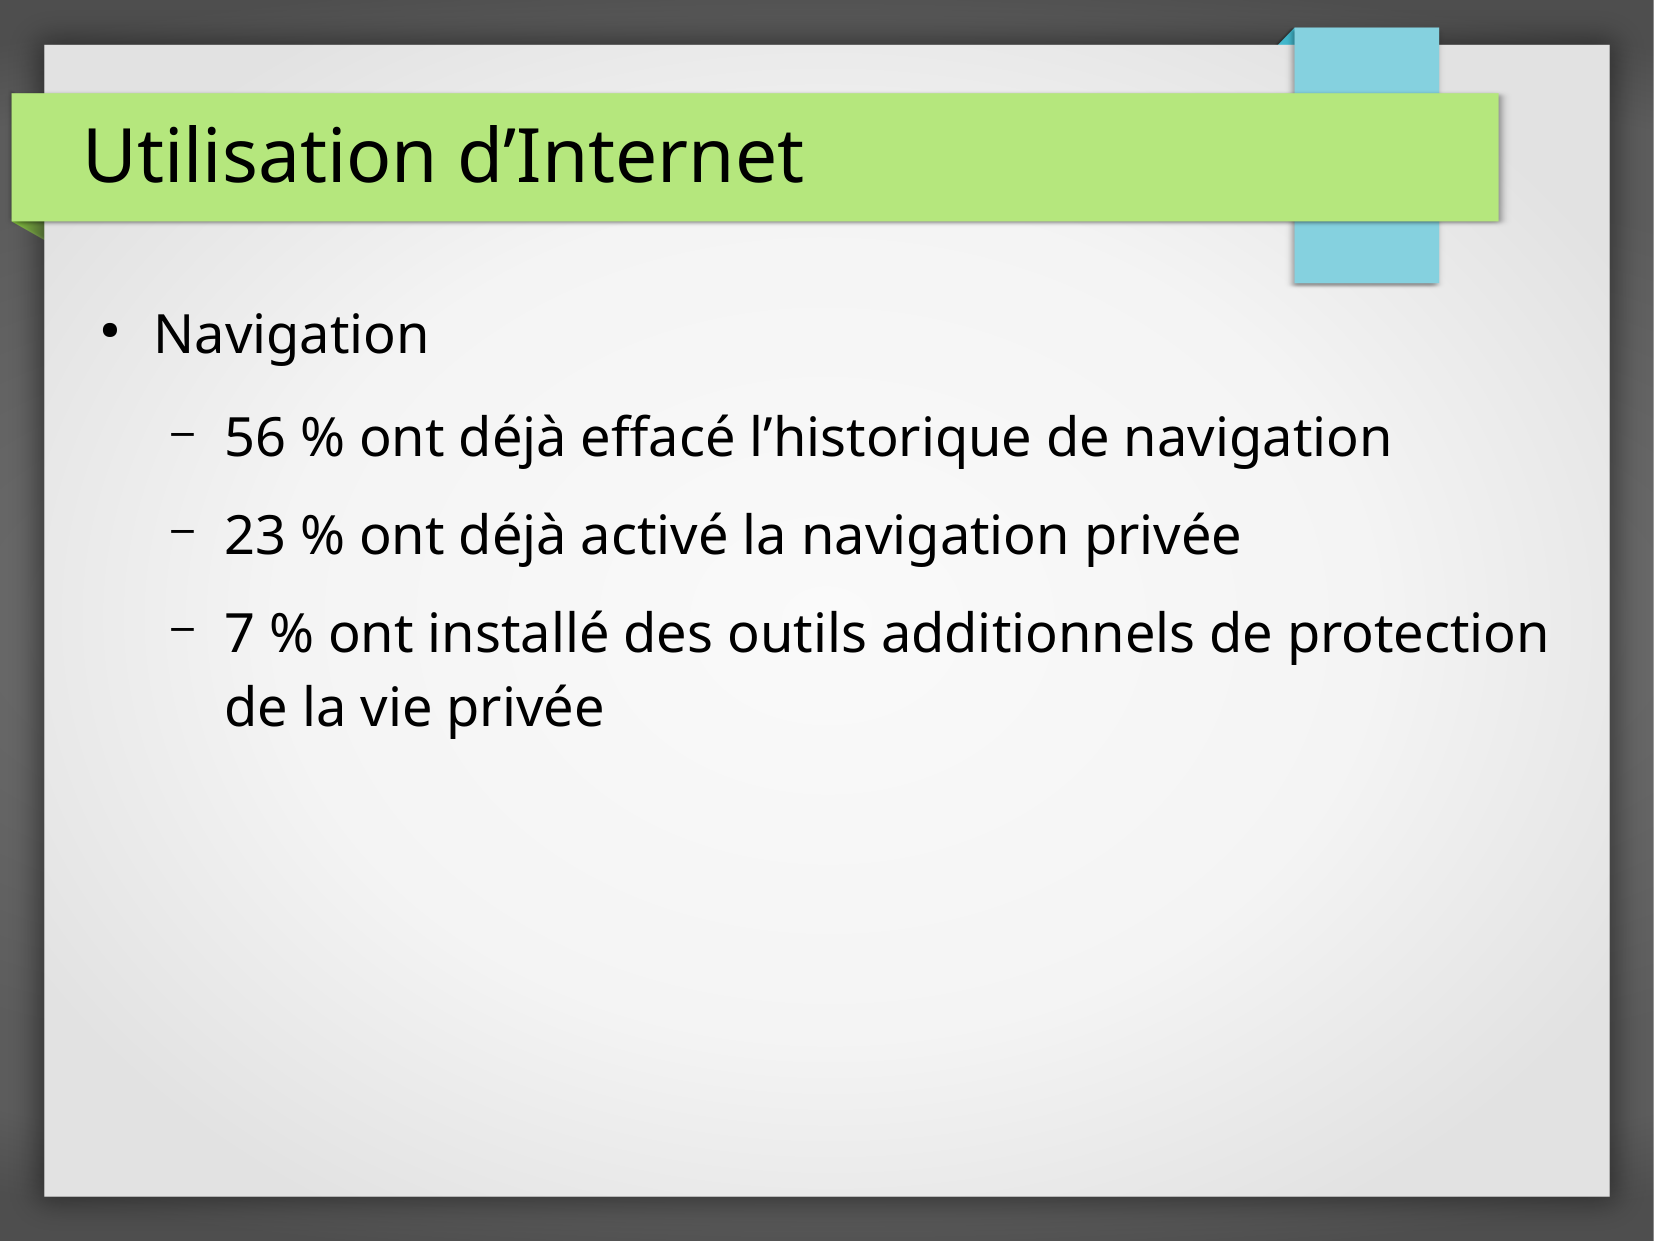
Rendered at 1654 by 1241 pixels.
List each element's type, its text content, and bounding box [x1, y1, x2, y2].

list Navigation 56 % ont déjà effacé l’historique de navigation 23 % ont déjà activé la navigation privée 7 % ont installé des outils additionnels de protection de la vie privée [82, 295, 1571, 1015]
picture [0, 0, 1654, 1241]
title Utilisation d’Internet [82, 94, 1264, 213]
